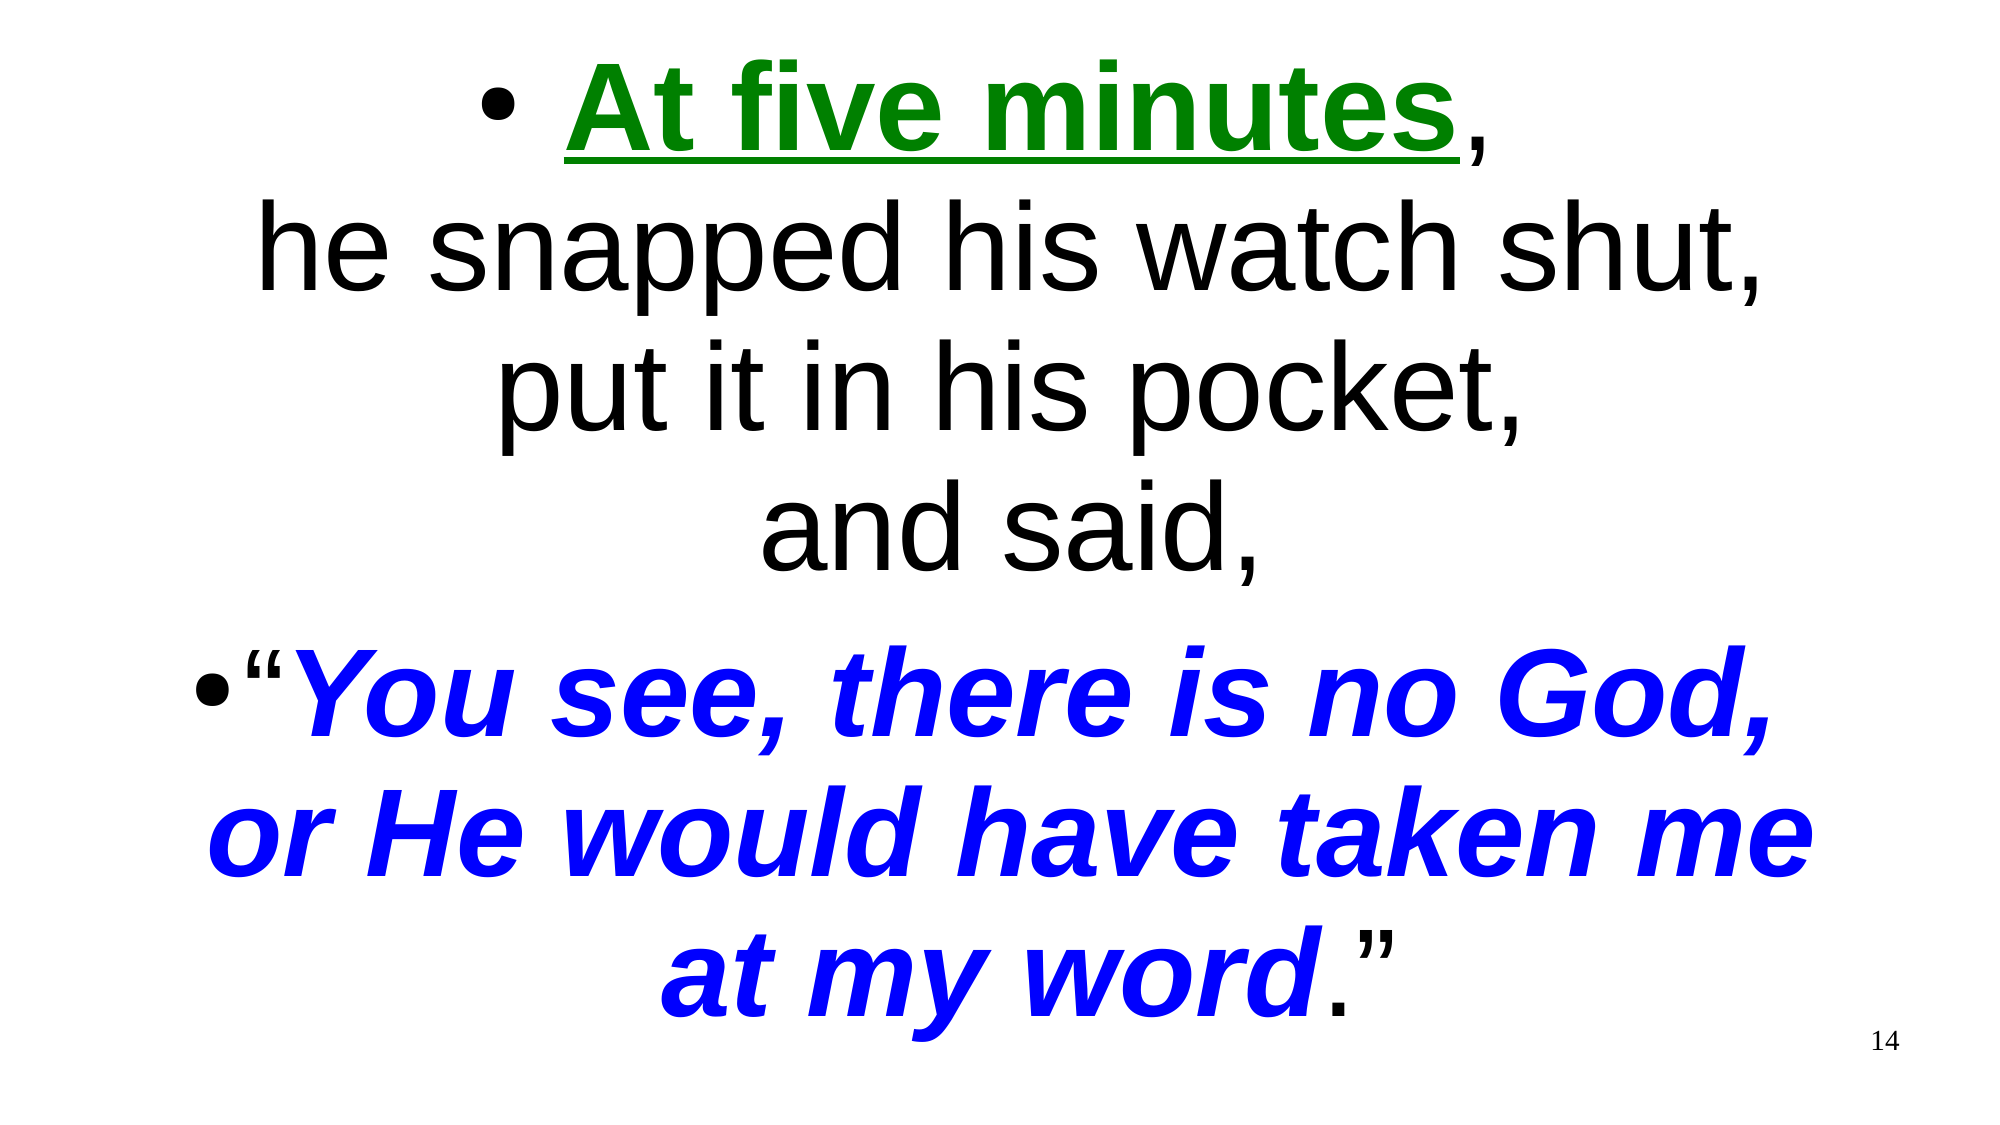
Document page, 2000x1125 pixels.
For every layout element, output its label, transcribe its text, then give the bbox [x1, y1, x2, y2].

list At five minutes, he snapped his watch shut, put it in his pocket, and said, “You see, there is no God, or He would have taken me at my word.” [37, 37, 1951, 1088]
